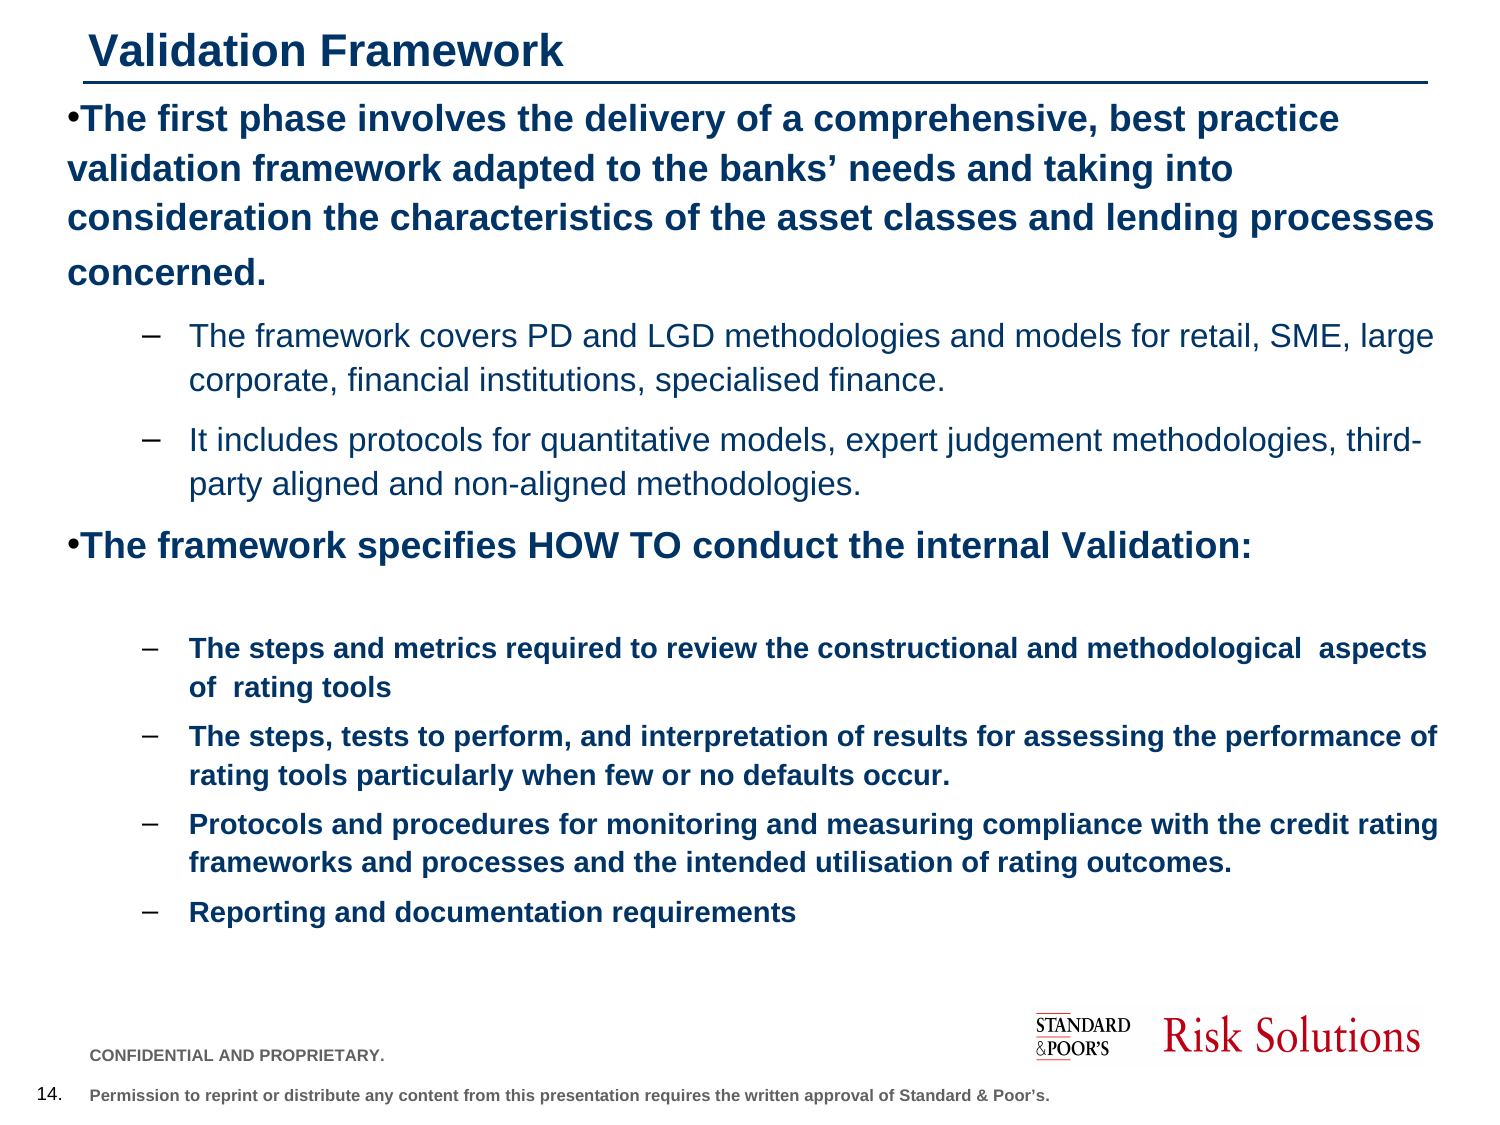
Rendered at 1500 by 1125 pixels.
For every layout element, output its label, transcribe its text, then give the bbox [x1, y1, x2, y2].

list The first phase involves the delivery of a comprehensive, best practice validation framework adapted to the banks’ needs and taking into consideration the characteristics of the asset classes and lending processes concerned. The framework covers PD and LGD methodologies and models for retail, SME, large corporate, financial institutions, specialised finance. It includes protocols for quantitative models, expert judgement methodologies, third-party aligned and non-aligned methodologies. The framework specifies HOW TO conduct the internal Validation: The steps and metrics required to review the constructional and methodological aspects of rating tools The steps, tests to perform, and interpretation of results for assessing the performance of rating tools particularly when few or no defaults occur. Protocols and procedures for monitoring and measuring compliance with the credit rating frameworks and processes and the intended utilisation of rating outcomes. Reporting and documentation requirements [52, 82, 1459, 830]
picture [1029, 1004, 1424, 1067]
title Validation Framework [73, 8, 1429, 82]
